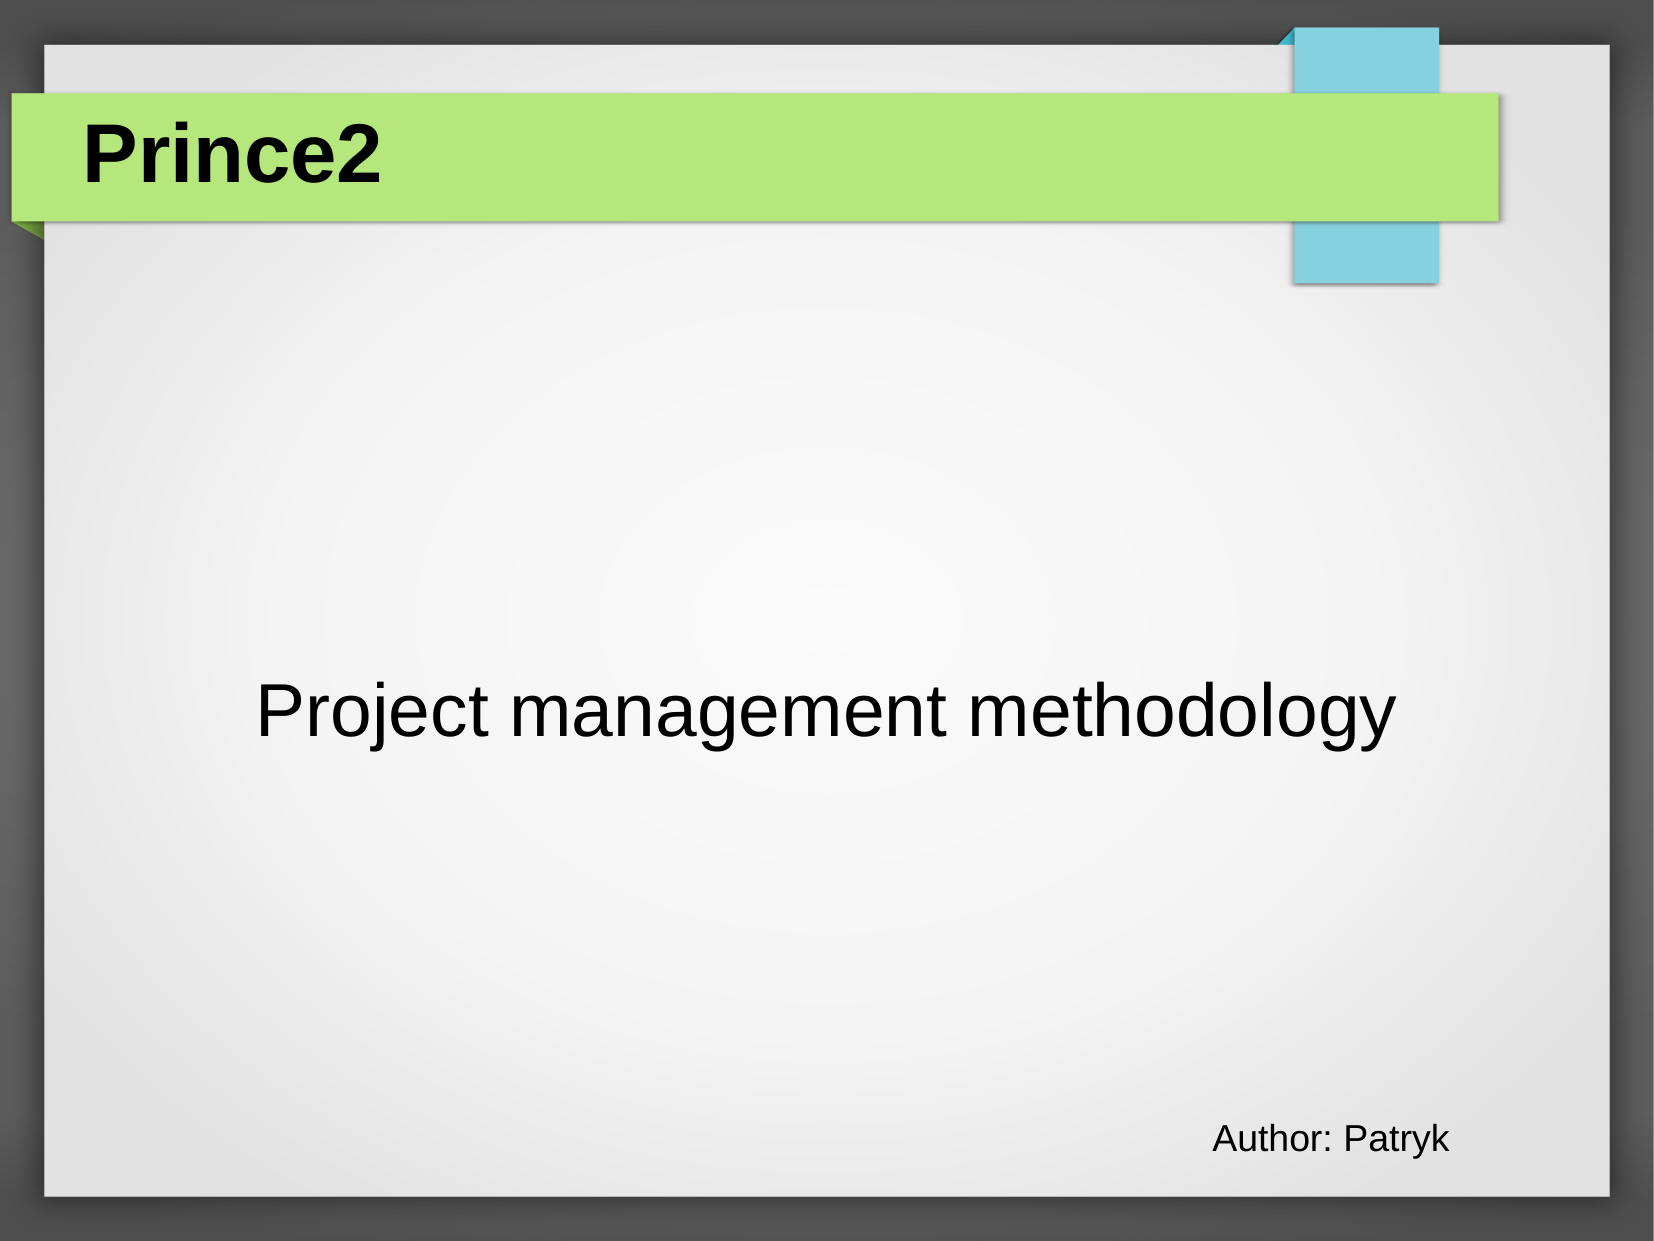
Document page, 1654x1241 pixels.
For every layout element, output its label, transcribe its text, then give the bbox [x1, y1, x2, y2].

picture [0, 0, 1654, 1241]
subtitle Project management methodology [82, 295, 1571, 1126]
text_box Author: Patryk [1197, 1110, 1465, 1167]
title Prince2 [82, 94, 1264, 213]
